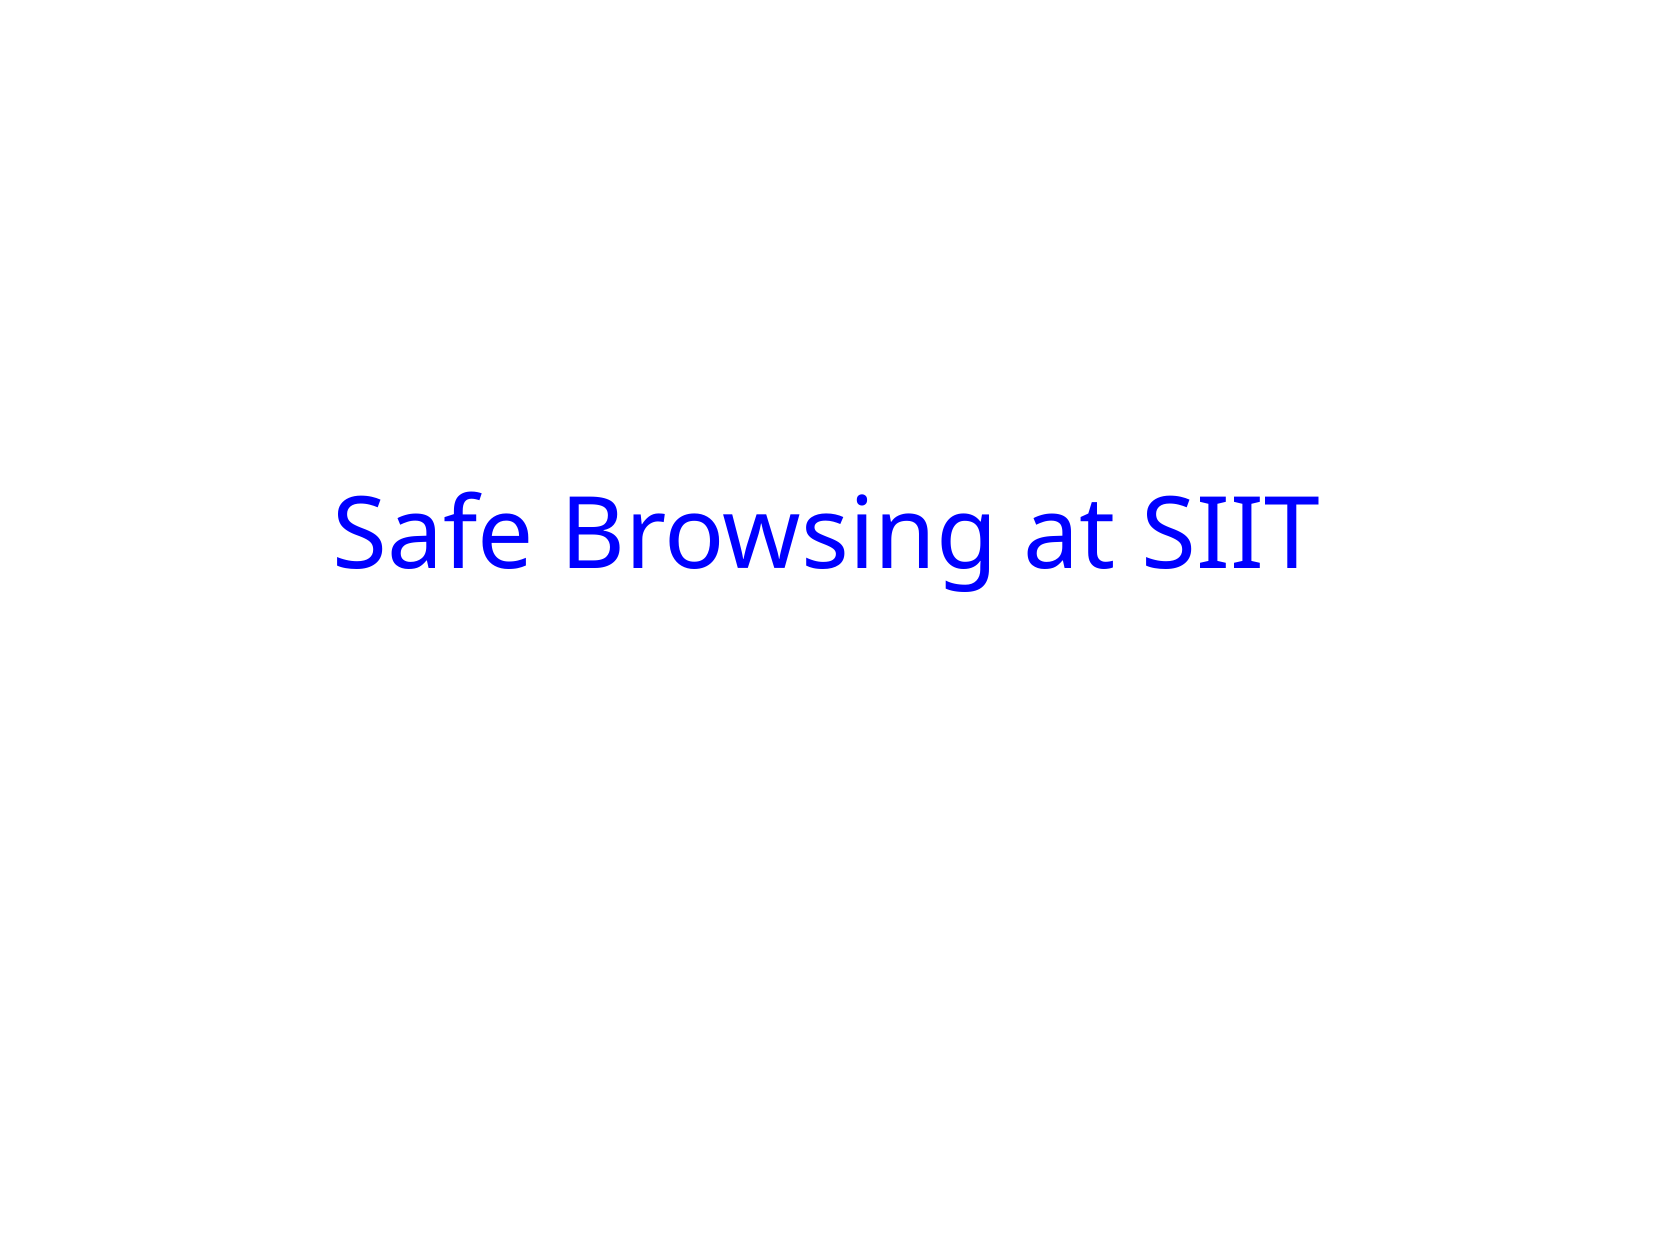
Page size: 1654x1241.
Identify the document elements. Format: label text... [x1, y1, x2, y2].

subtitle Safe Browsing at SIIT [82, 49, 1571, 1010]
